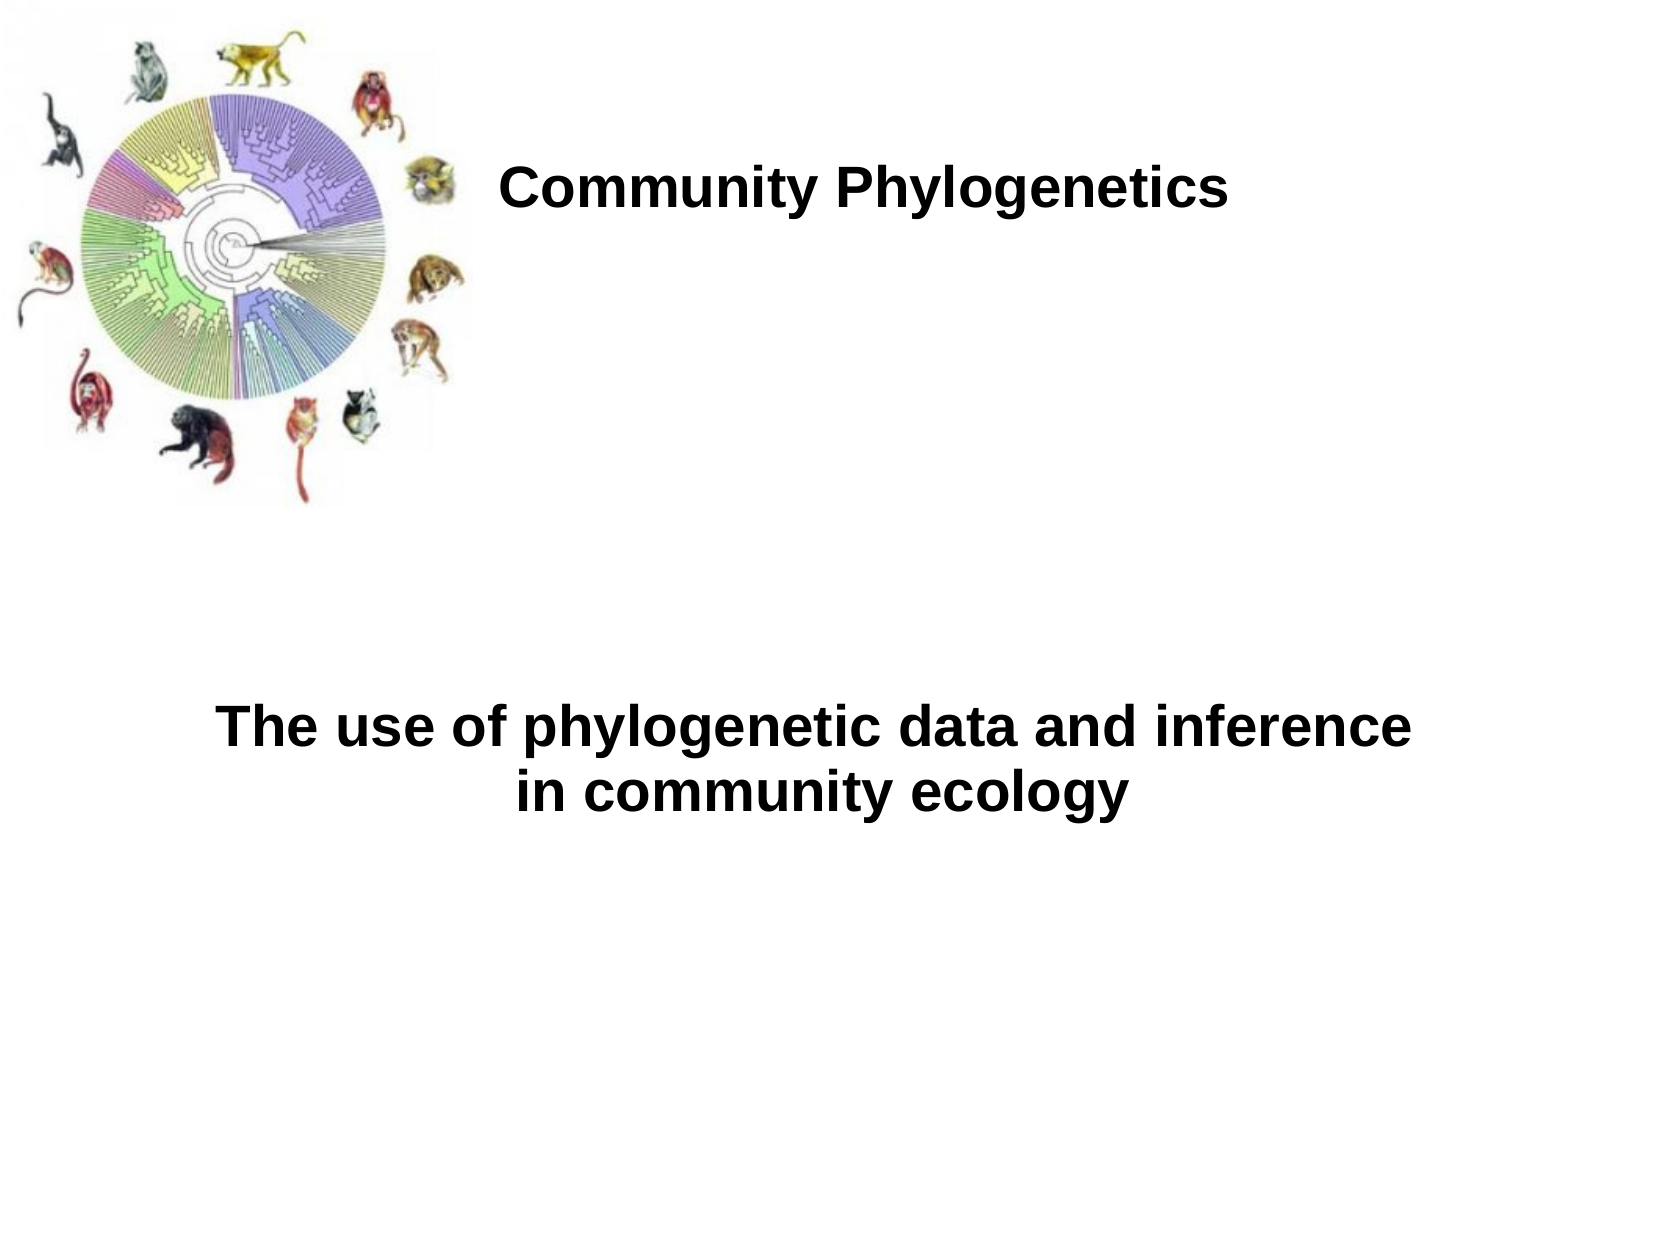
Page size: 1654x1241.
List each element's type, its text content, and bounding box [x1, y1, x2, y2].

picture [3, 0, 473, 507]
text_box The use of phylogenetic data and inference in community ecology [200, 686, 1613, 835]
text_box Community Phylogenetics [484, 147, 1245, 229]
